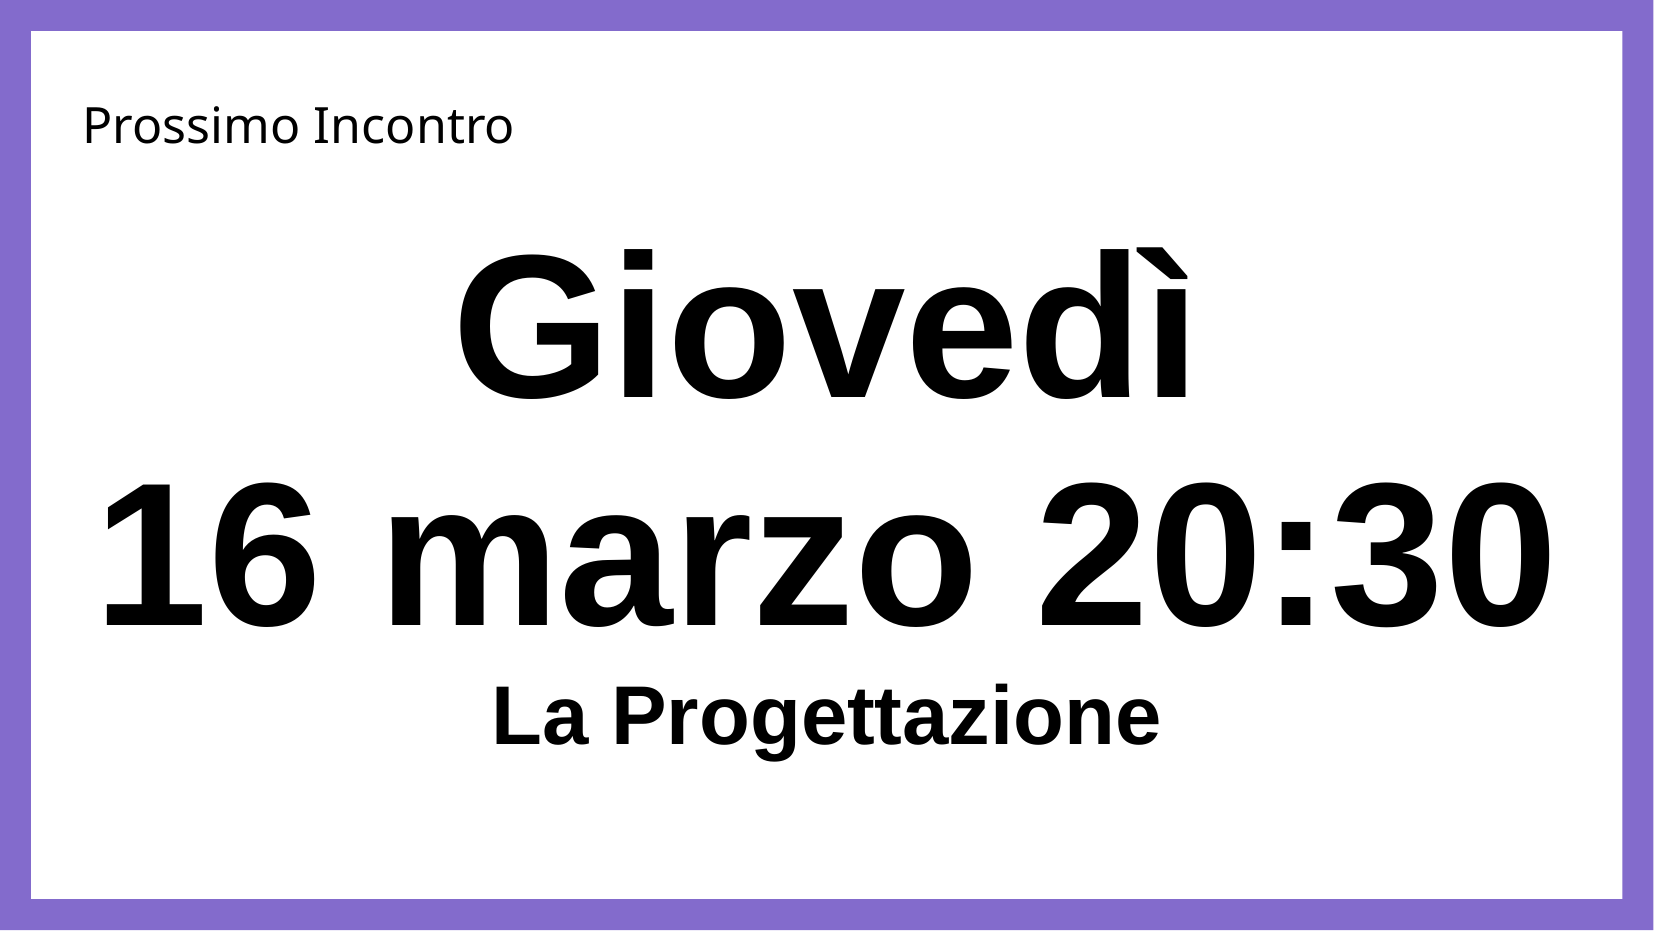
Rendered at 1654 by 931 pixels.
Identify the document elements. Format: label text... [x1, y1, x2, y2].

subtitle Giovedì 16 marzo 20:30 La Progettazione [82, 197, 1571, 778]
title Prossimo Incontro [82, 74, 1094, 174]
